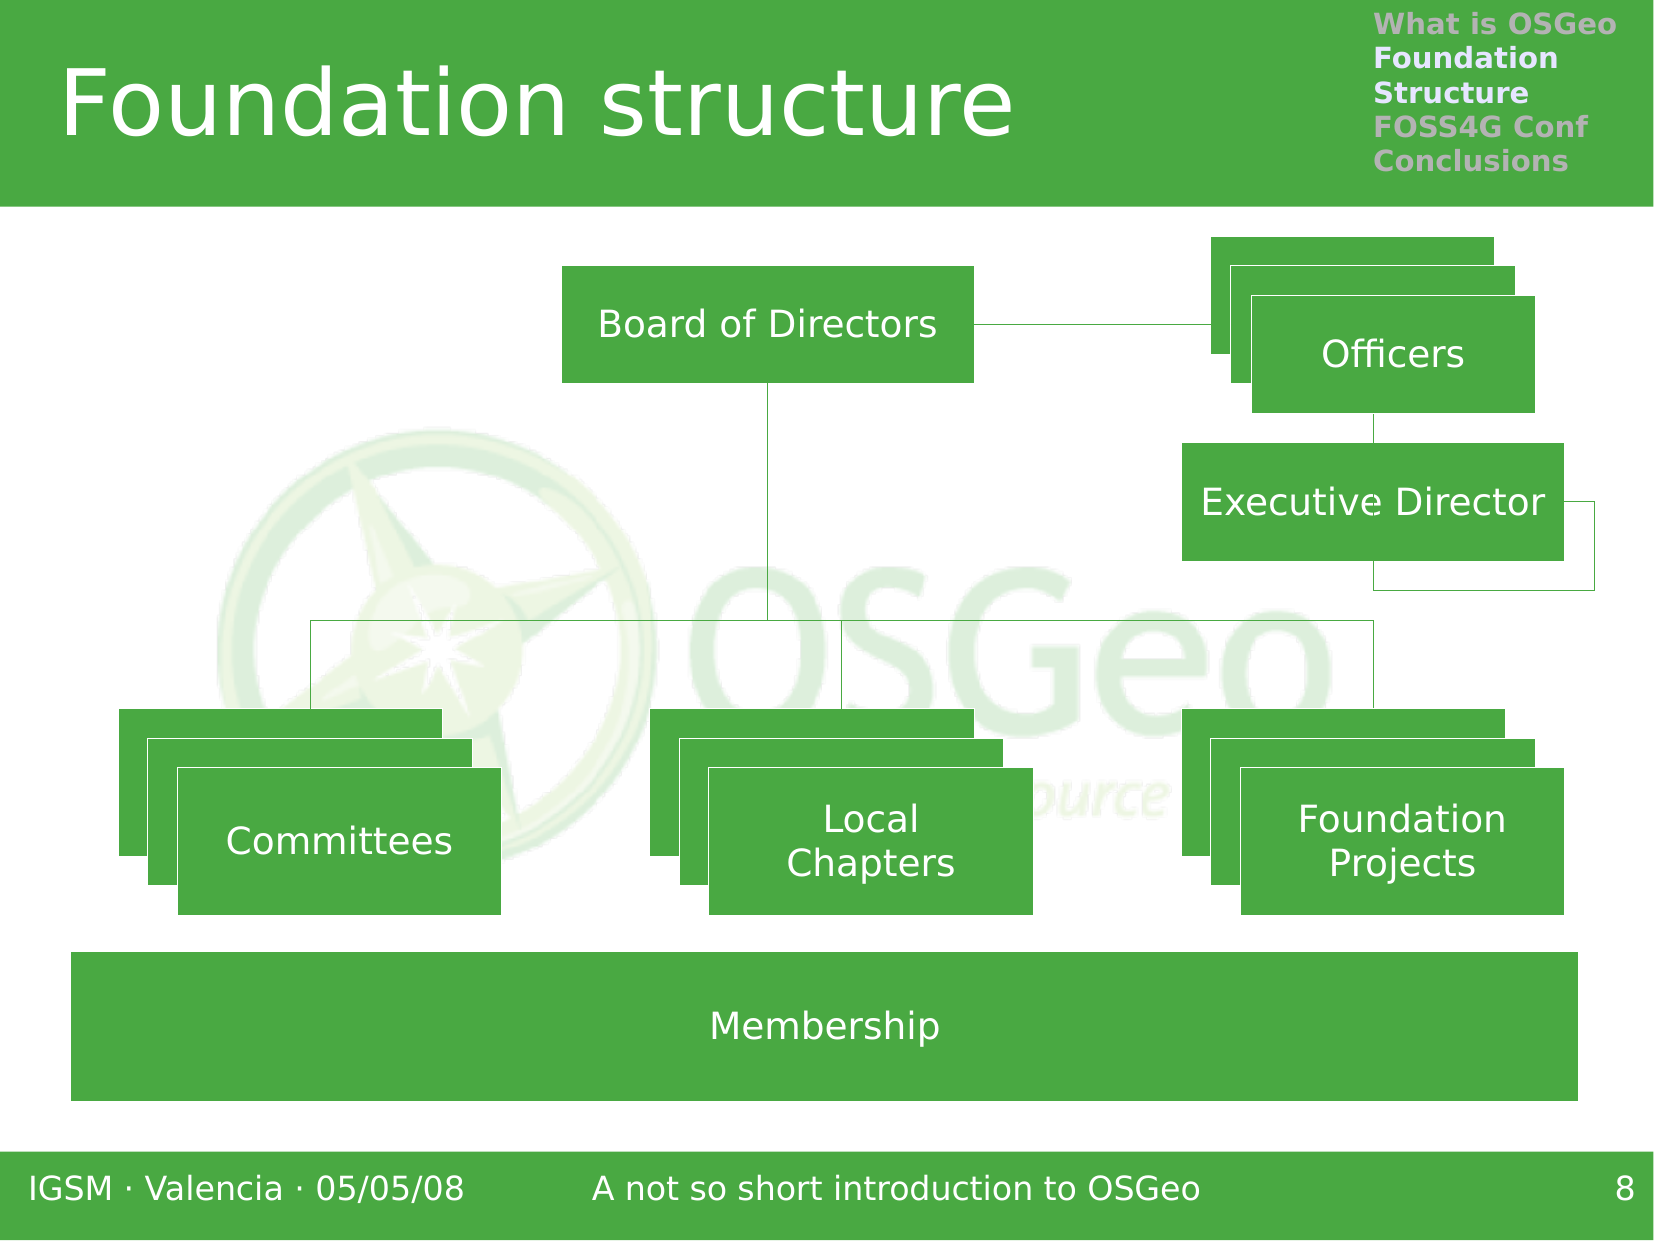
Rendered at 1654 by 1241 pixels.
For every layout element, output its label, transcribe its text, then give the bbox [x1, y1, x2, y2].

text_box Committees [147, 738, 473, 886]
text_box Executive Director [1181, 442, 1565, 562]
text_box Committees [118, 708, 443, 857]
text_box Local Chapters [649, 708, 975, 857]
picture [1374, 414, 1447, 442]
text_box Committees [177, 767, 502, 916]
text_box Foundation Projects [1240, 767, 1565, 916]
picture [768, 413, 1447, 708]
title Foundation structure [59, 29, 1358, 178]
text_box What is OSGeo Foundation Structure FOSS4G Conf Conclusions [1358, 0, 1654, 207]
text_box Local Chapters [708, 767, 1034, 916]
text_box Board of Directors [561, 265, 975, 384]
picture [311, 621, 841, 910]
text_box Officers [1210, 236, 1495, 355]
text_box Local Chapters [1210, 738, 1536, 886]
picture [842, 621, 1373, 910]
text_box Officers [1251, 295, 1536, 414]
picture [197, 413, 767, 708]
text_box Local Chapters [679, 738, 1004, 886]
text_box Membership [71, 952, 1578, 1101]
text_box Officers [1230, 265, 1516, 384]
text_box Local Chapters [1181, 708, 1506, 857]
